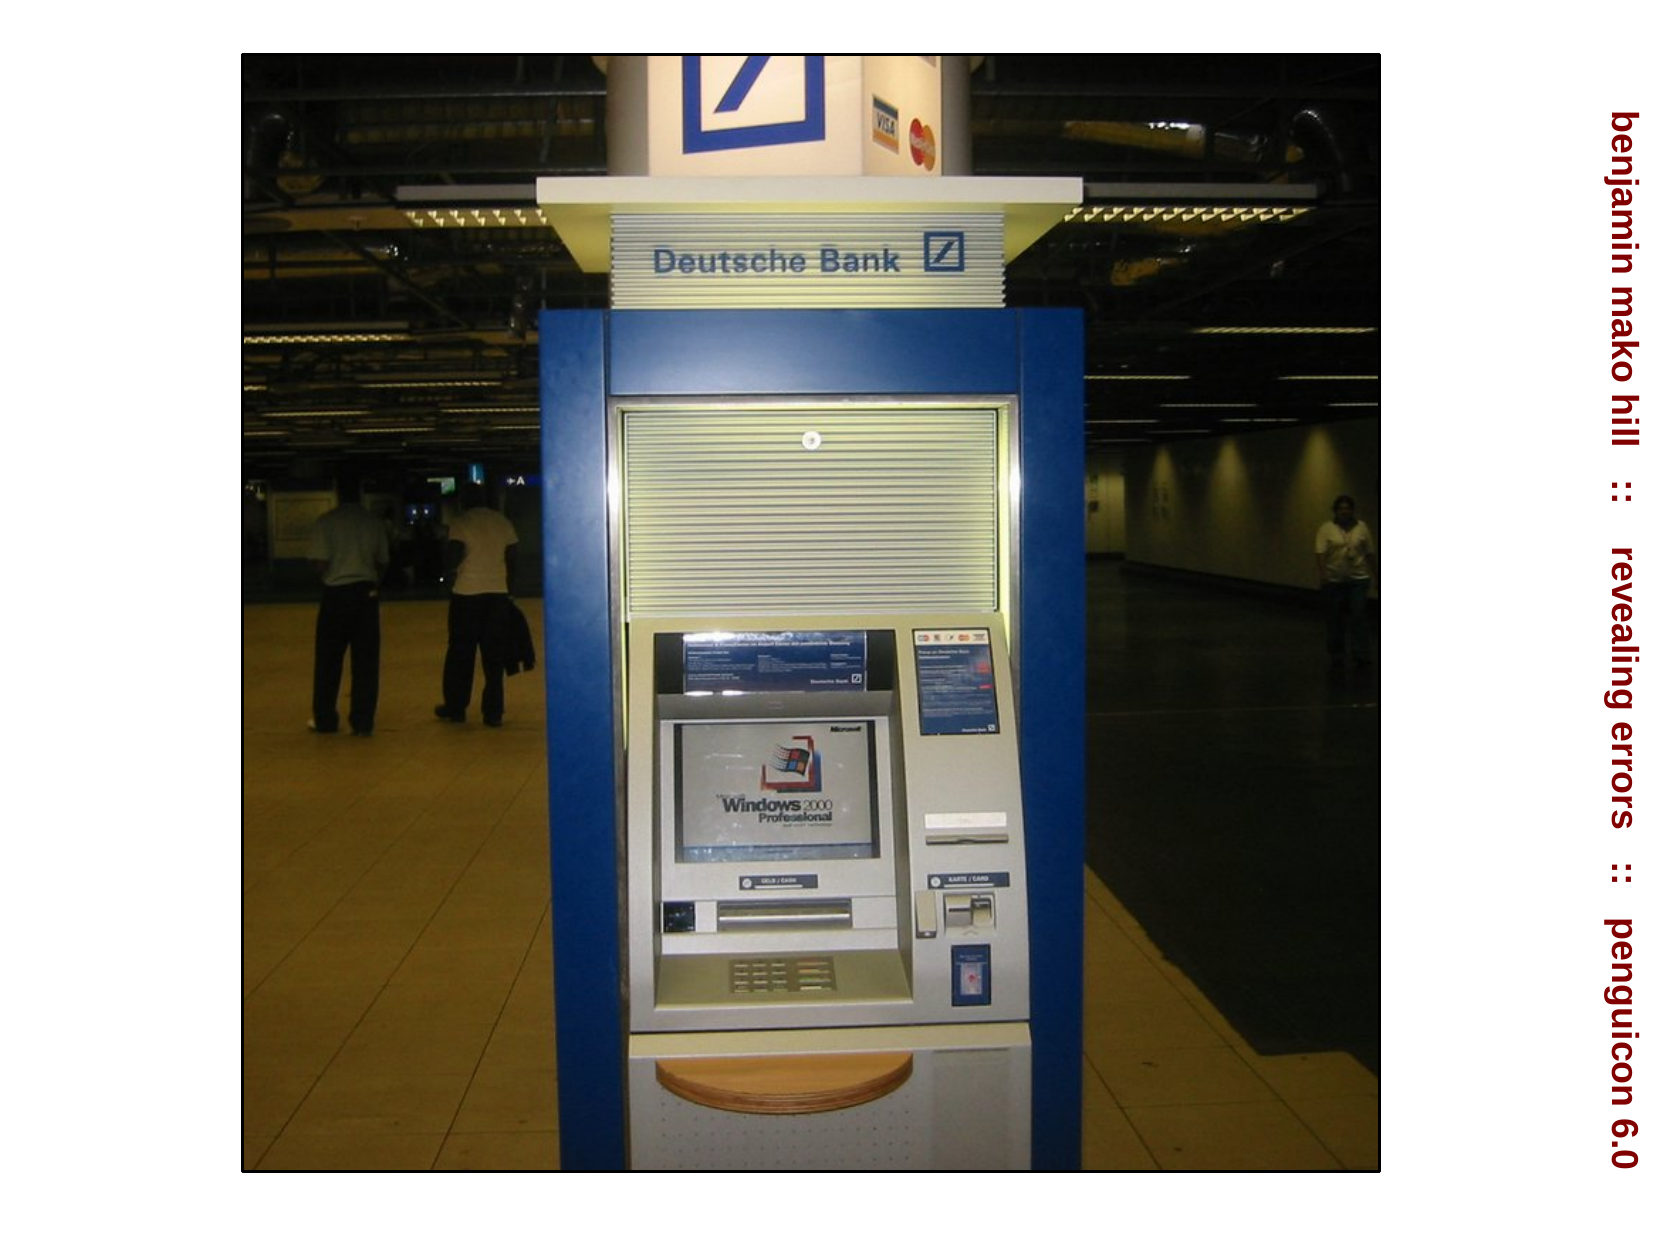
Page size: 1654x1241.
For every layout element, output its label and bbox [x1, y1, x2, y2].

picture [243, 55, 1379, 1171]
